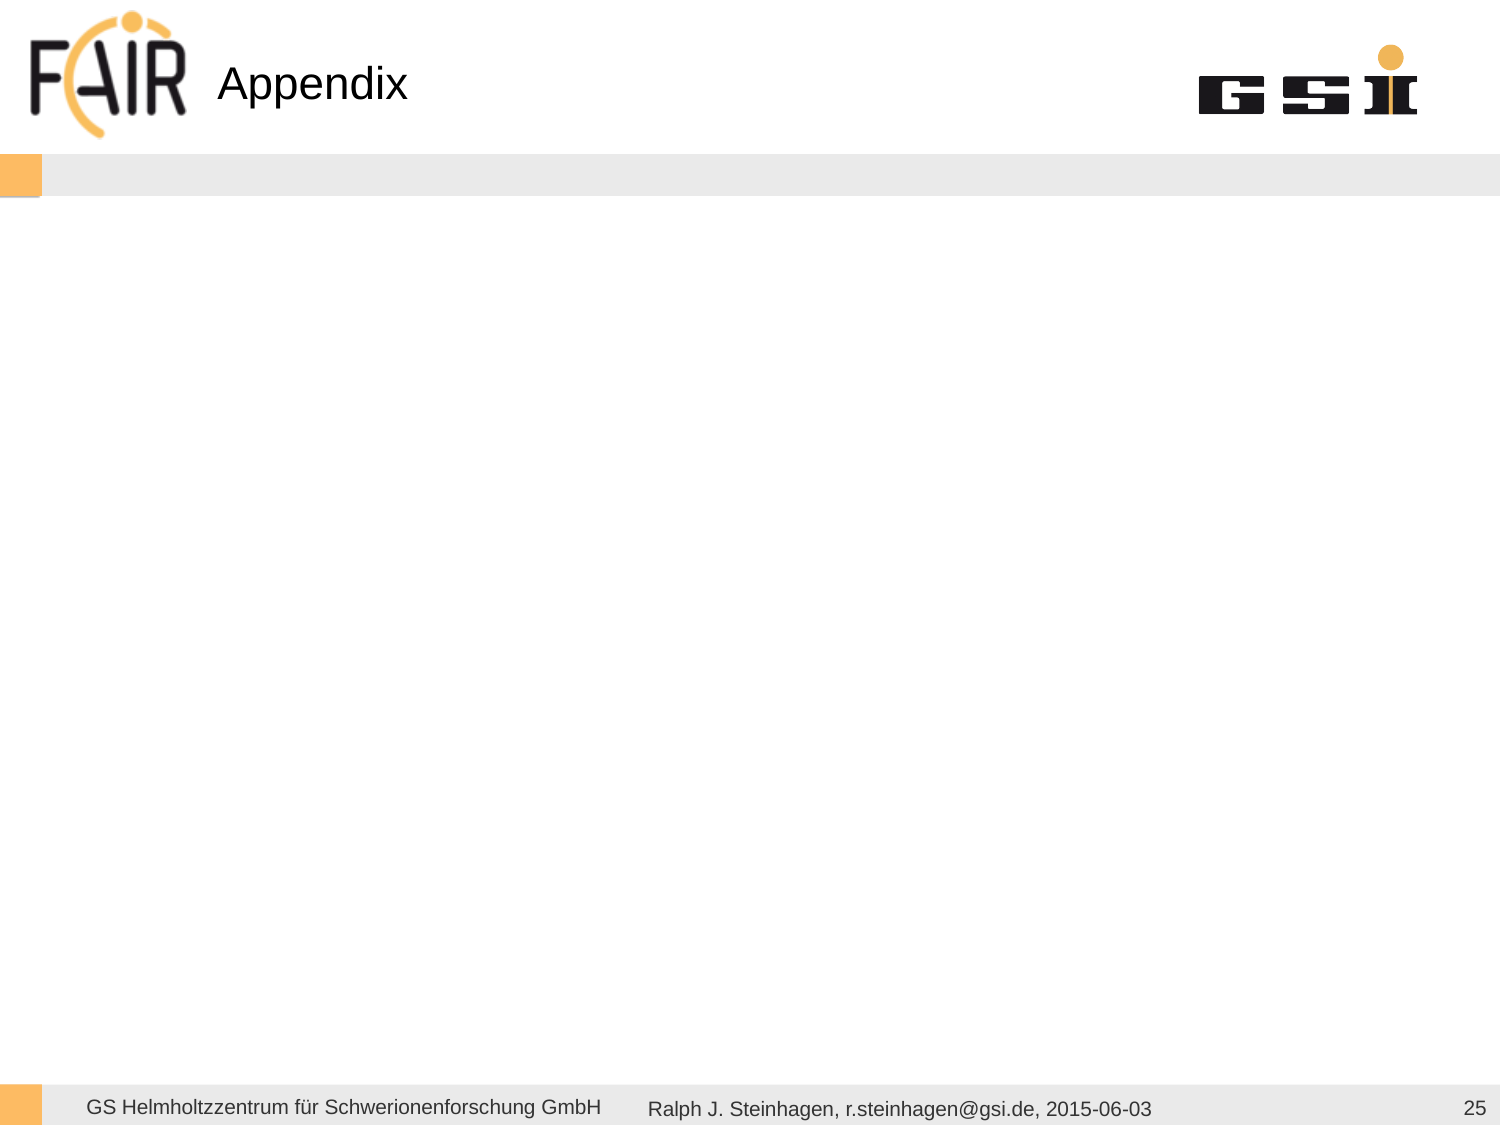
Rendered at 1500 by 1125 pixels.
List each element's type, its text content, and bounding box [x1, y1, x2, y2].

title Appendix [217, 20, 1109, 147]
picture [1197, 42, 1419, 117]
picture [30, 9, 187, 141]
